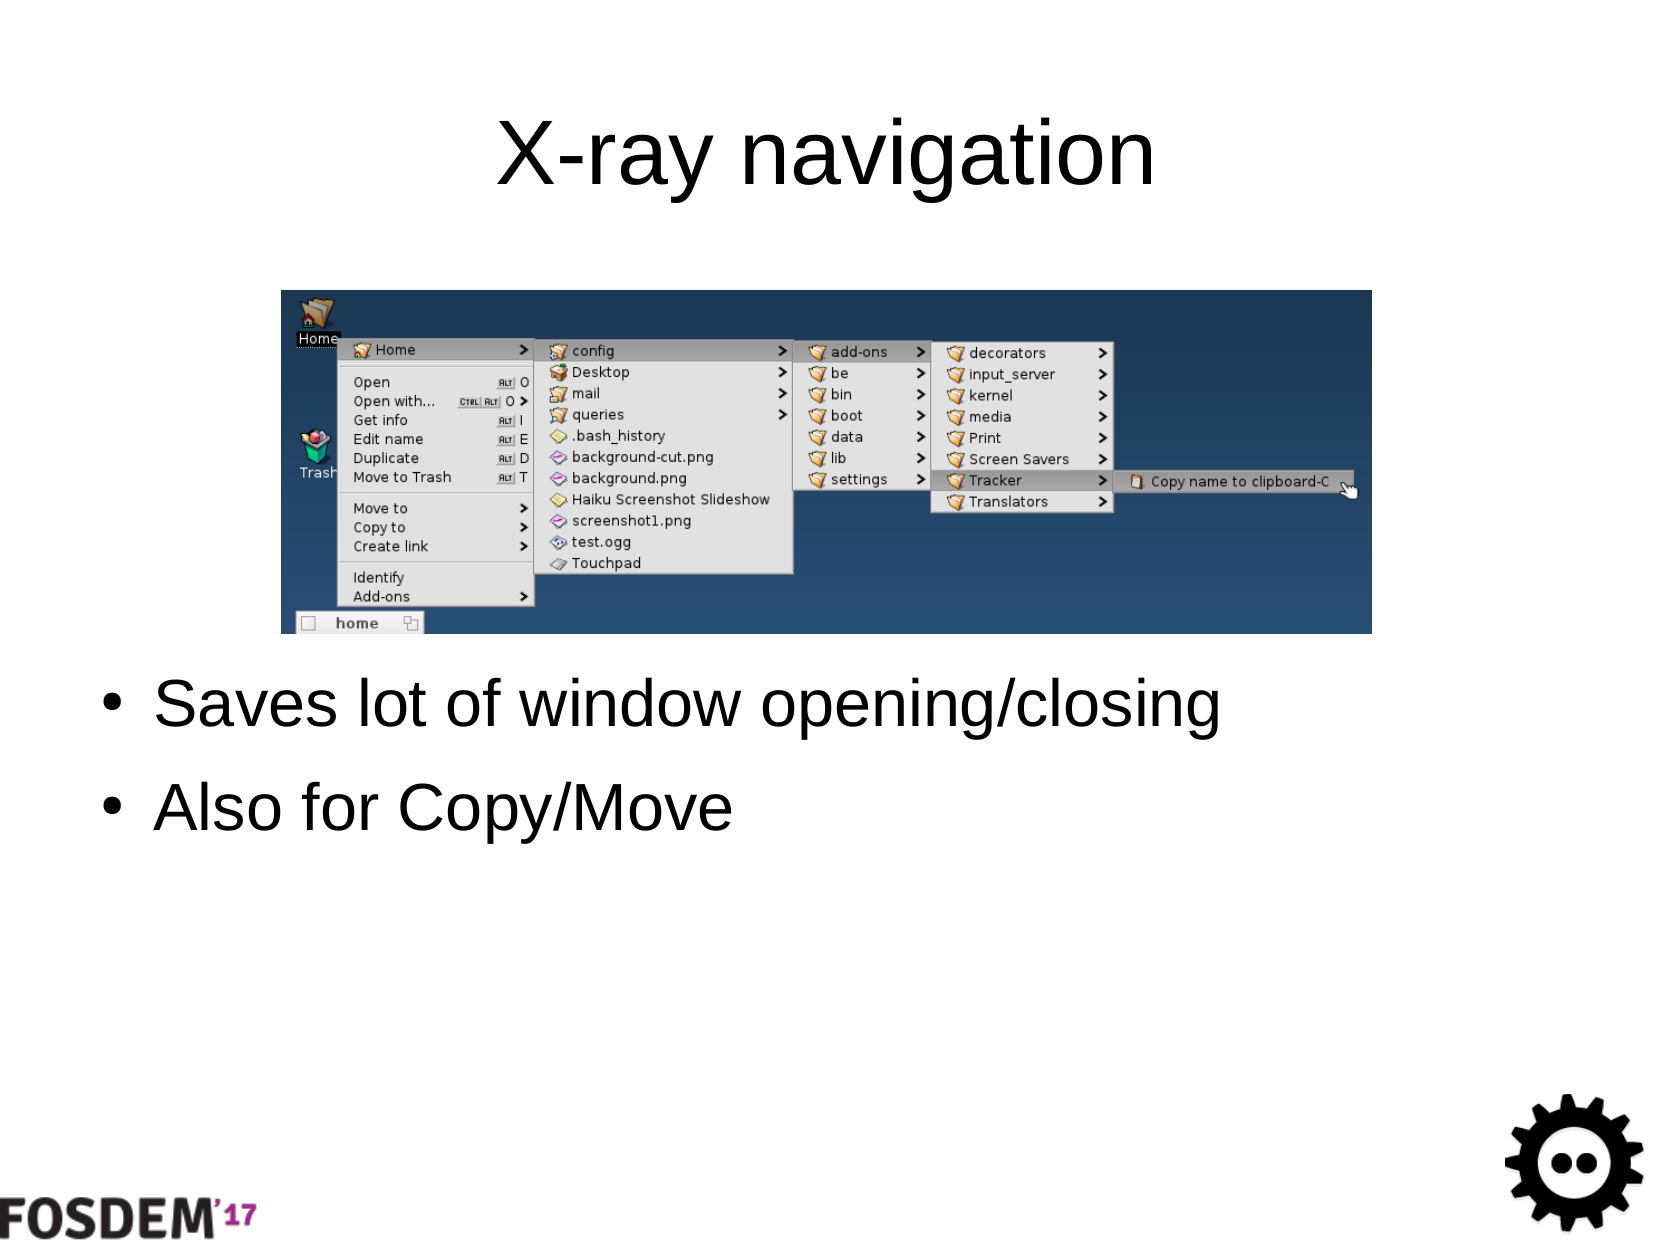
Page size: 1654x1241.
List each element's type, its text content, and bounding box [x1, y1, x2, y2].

list Saves lot of window opening/closing Also for Copy/Move [82, 665, 1571, 1009]
picture [281, 290, 1372, 634]
title X-ray navigation [82, 49, 1571, 257]
picture [0, 1196, 258, 1241]
picture [1505, 1094, 1648, 1235]
